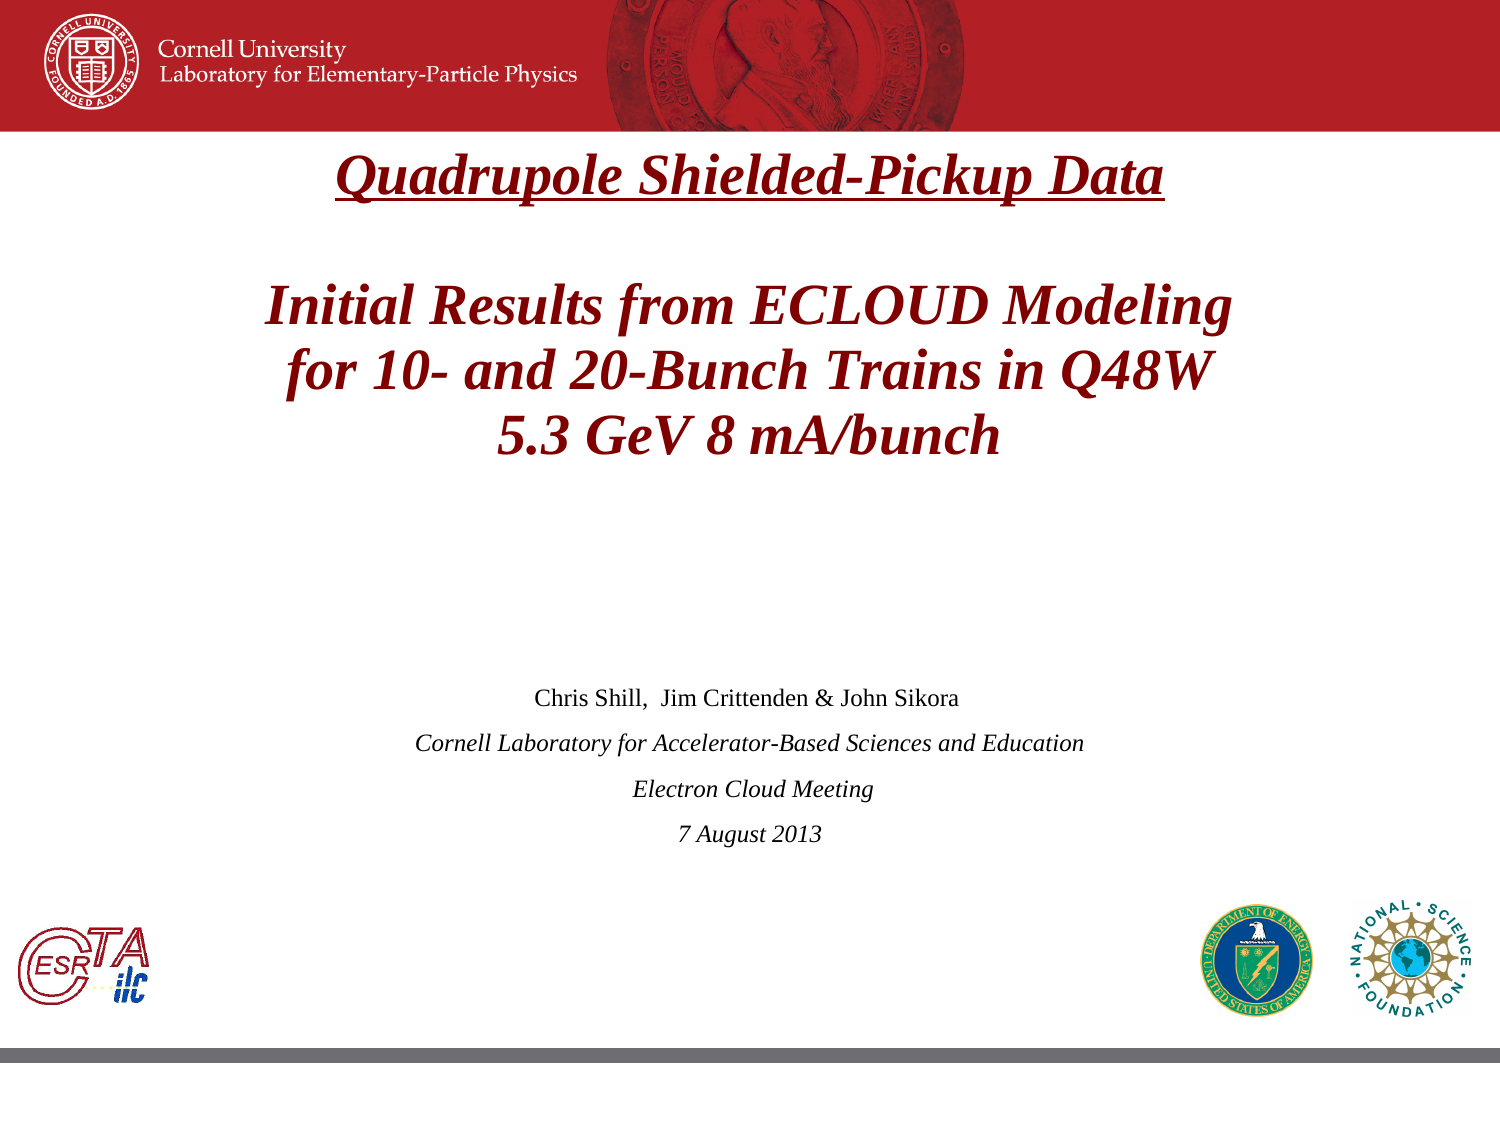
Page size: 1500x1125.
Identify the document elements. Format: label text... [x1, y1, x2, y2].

picture [1350, 900, 1471, 1017]
picture [1200, 904, 1313, 1017]
picture [0, 0, 1500, 132]
subtitle Chris Shill, Jim Crittenden & John Sikora Cornell Laboratory for Accelerator-Based Sciences and Education Electron Cloud Meeting 7 August 2013 [300, 675, 1201, 857]
picture [8, 900, 151, 1036]
title Quadrupole Shielded-Pickup Data Initial Results from ECLOUD Modeling for 10- and 20-Bunch Trains in Q48W 5.3 GeV 8 mA/bunch [0, 136, 1500, 608]
